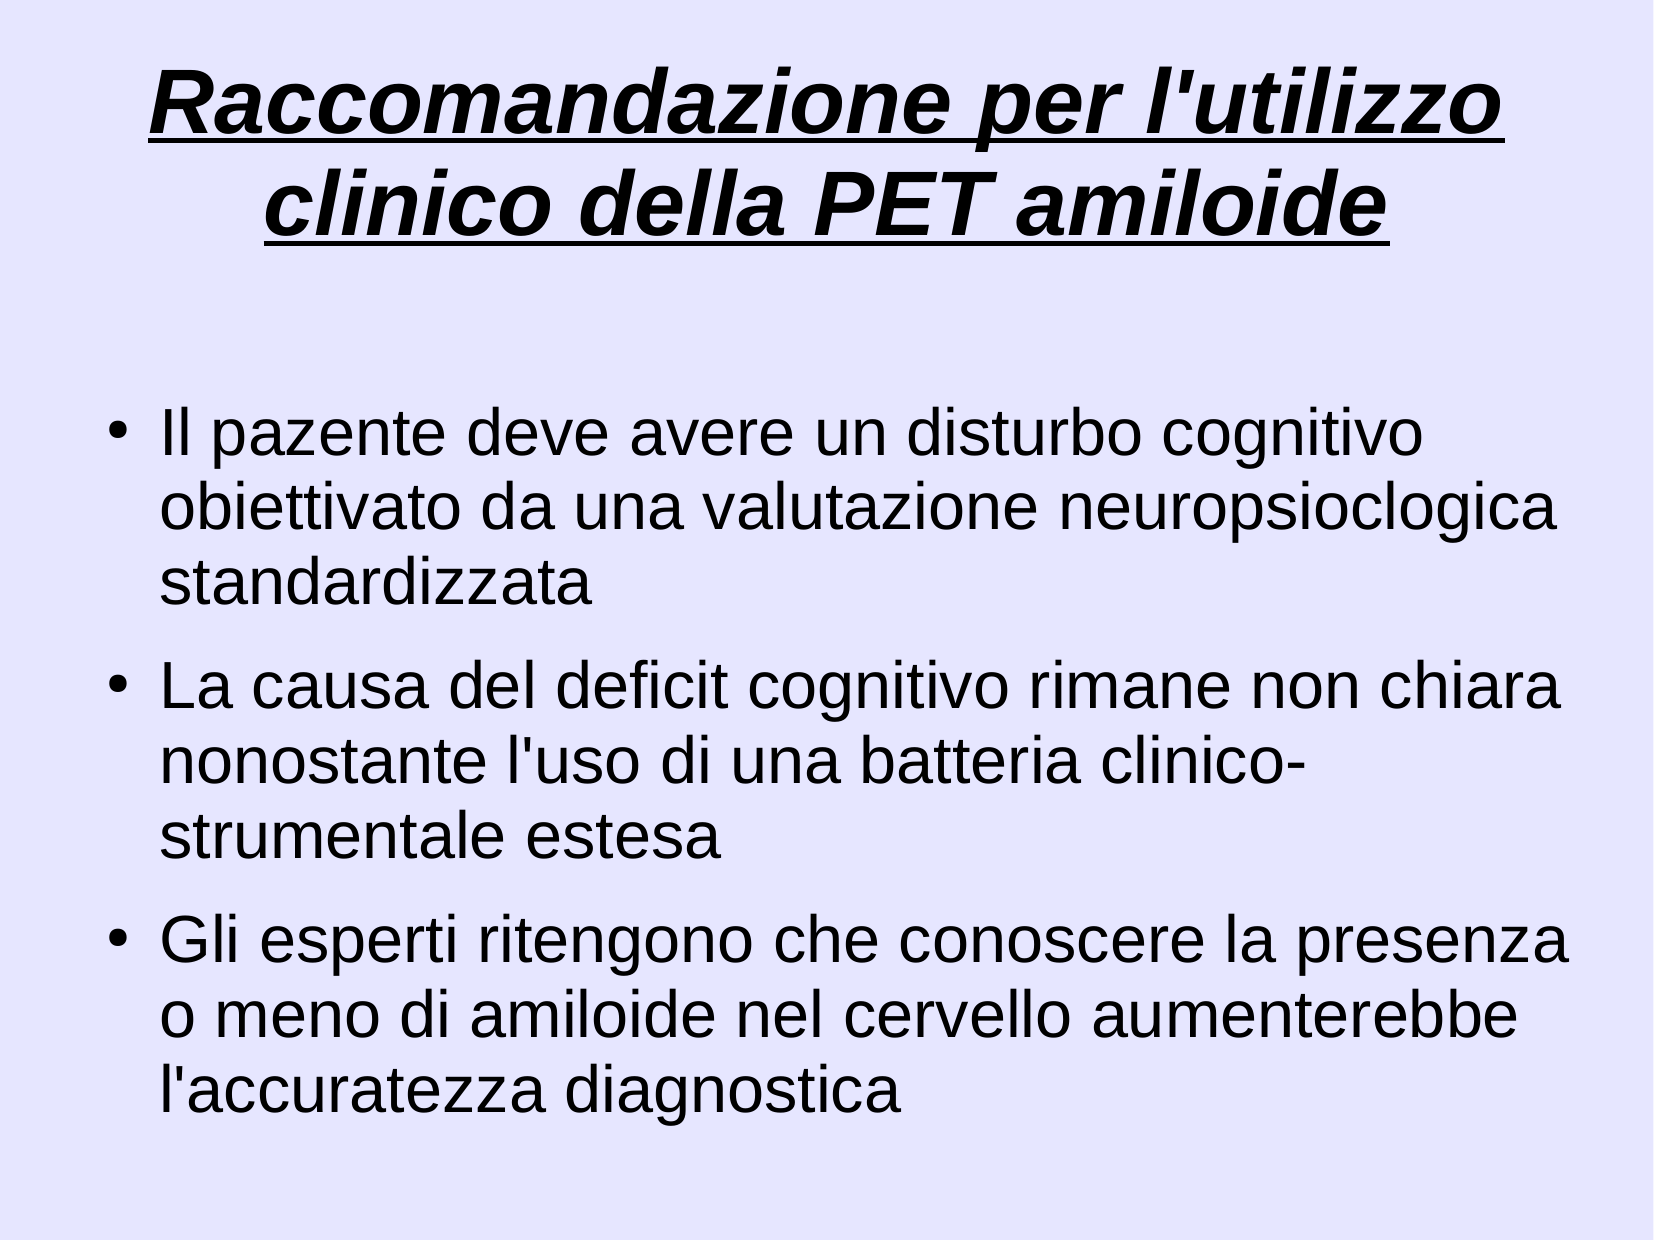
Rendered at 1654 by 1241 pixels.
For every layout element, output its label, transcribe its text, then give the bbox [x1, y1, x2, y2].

list Il pazente deve avere un disturbo cognitivo obiettivato da una valutazione neuropsioclogica standardizzata La causa del deficit cognitivo rimane non chiara nonostante l'uso di una batteria clinico-strumentale estesa Gli esperti ritengono che conoscere la presenza o meno di amiloide nel cervello aumenterebbe l'accuratezza diagnostica [88, 290, 1577, 1127]
title Raccomandazione per l'utilizzo clinico della PET amiloide [82, 49, 1571, 257]
